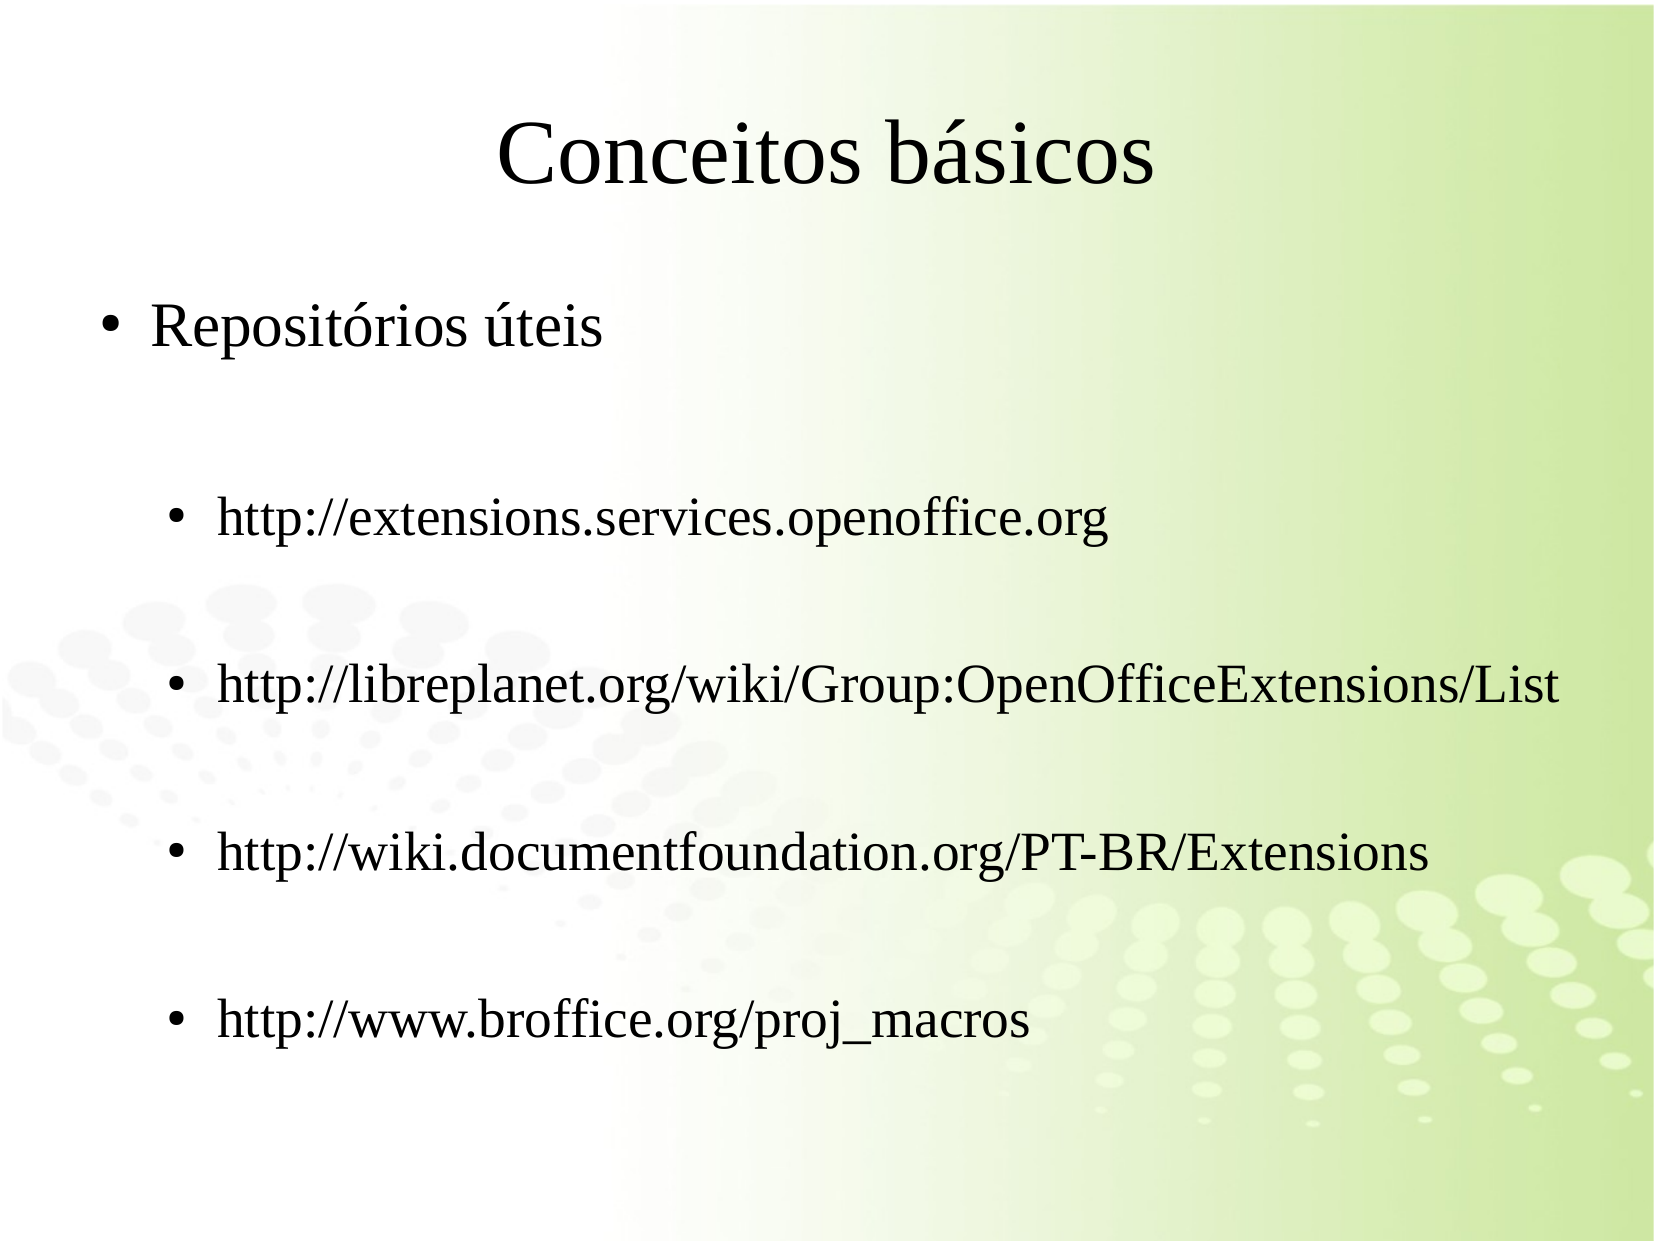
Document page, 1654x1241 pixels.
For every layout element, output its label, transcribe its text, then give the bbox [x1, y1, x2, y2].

title Conceitos básicos [82, 49, 1571, 257]
list Repositórios úteis http://extensions.services.openoffice.org http://libreplanet.org/wiki/Group:OpenOfficeExtensions/List http://wiki.documentfoundation.org/PT-BR/Extensions http://www.broffice.org/proj_macros [82, 290, 1571, 1109]
picture [4, 7, 1653, 1241]
